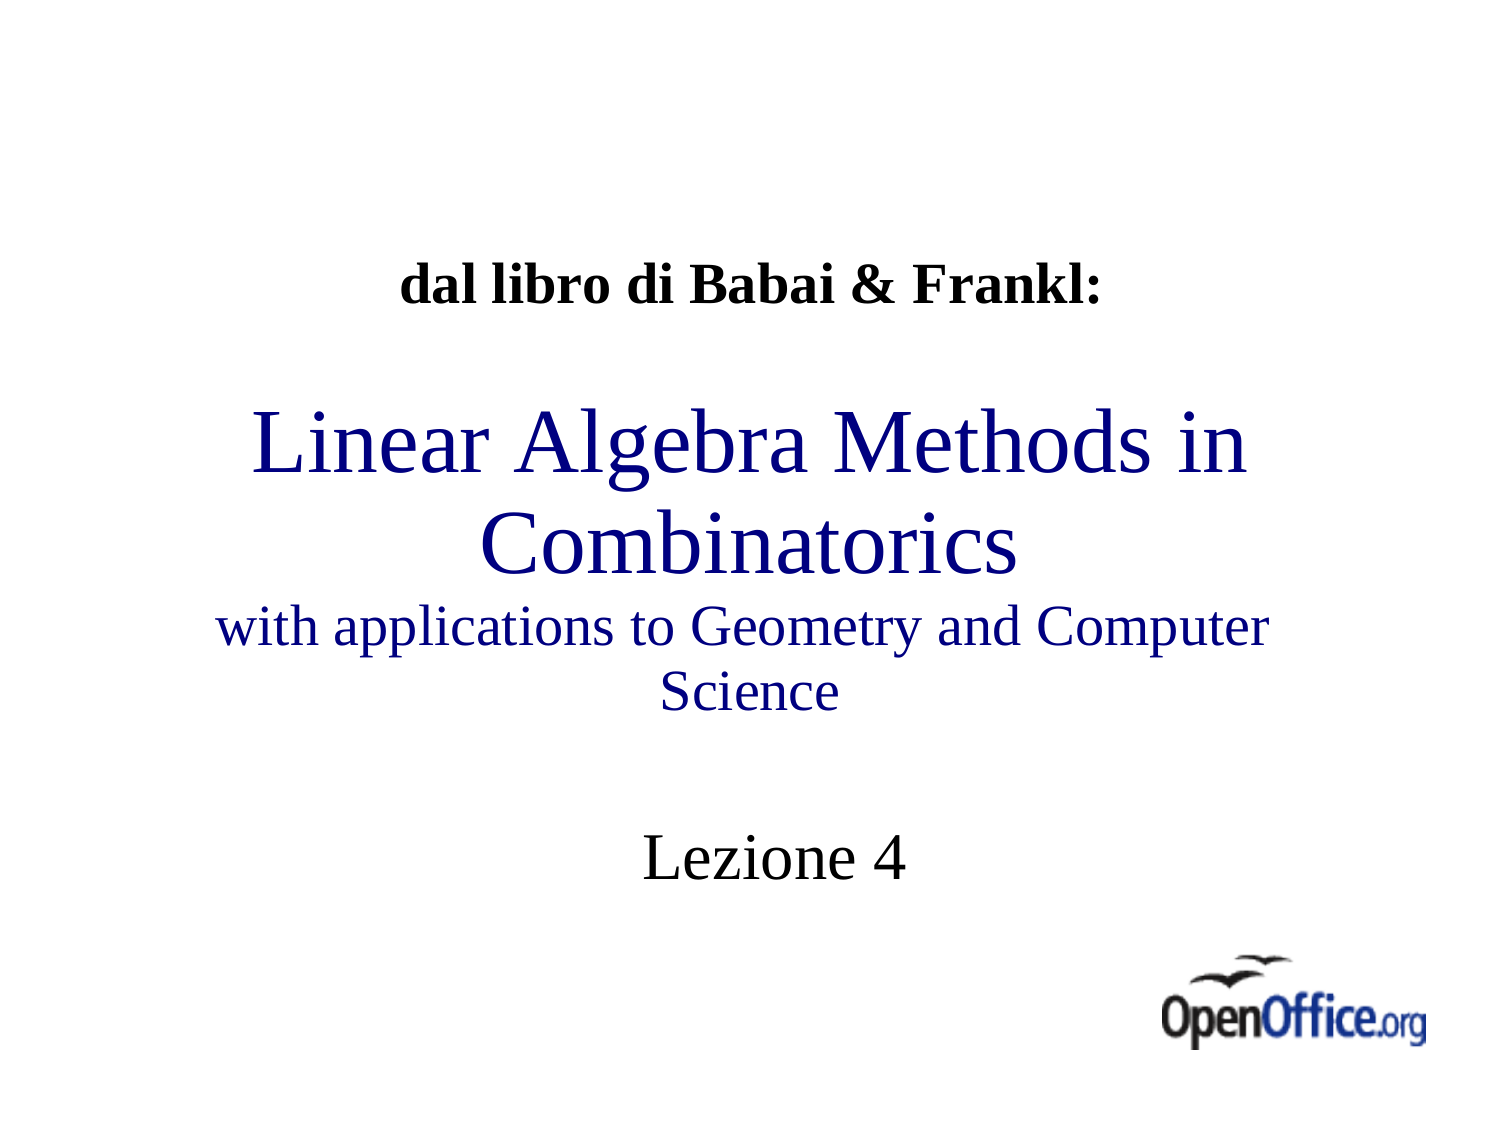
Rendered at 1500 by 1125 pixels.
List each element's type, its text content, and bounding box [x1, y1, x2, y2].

picture [1162, 953, 1426, 1051]
subtitle Lezione 4 [212, 812, 1263, 963]
text_box dal libro di Babai & Frankl: [384, 237, 1120, 323]
title Linear Algebra Methods in Combinatorics with applications to Geometry and Computer Science [112, 368, 1388, 745]
